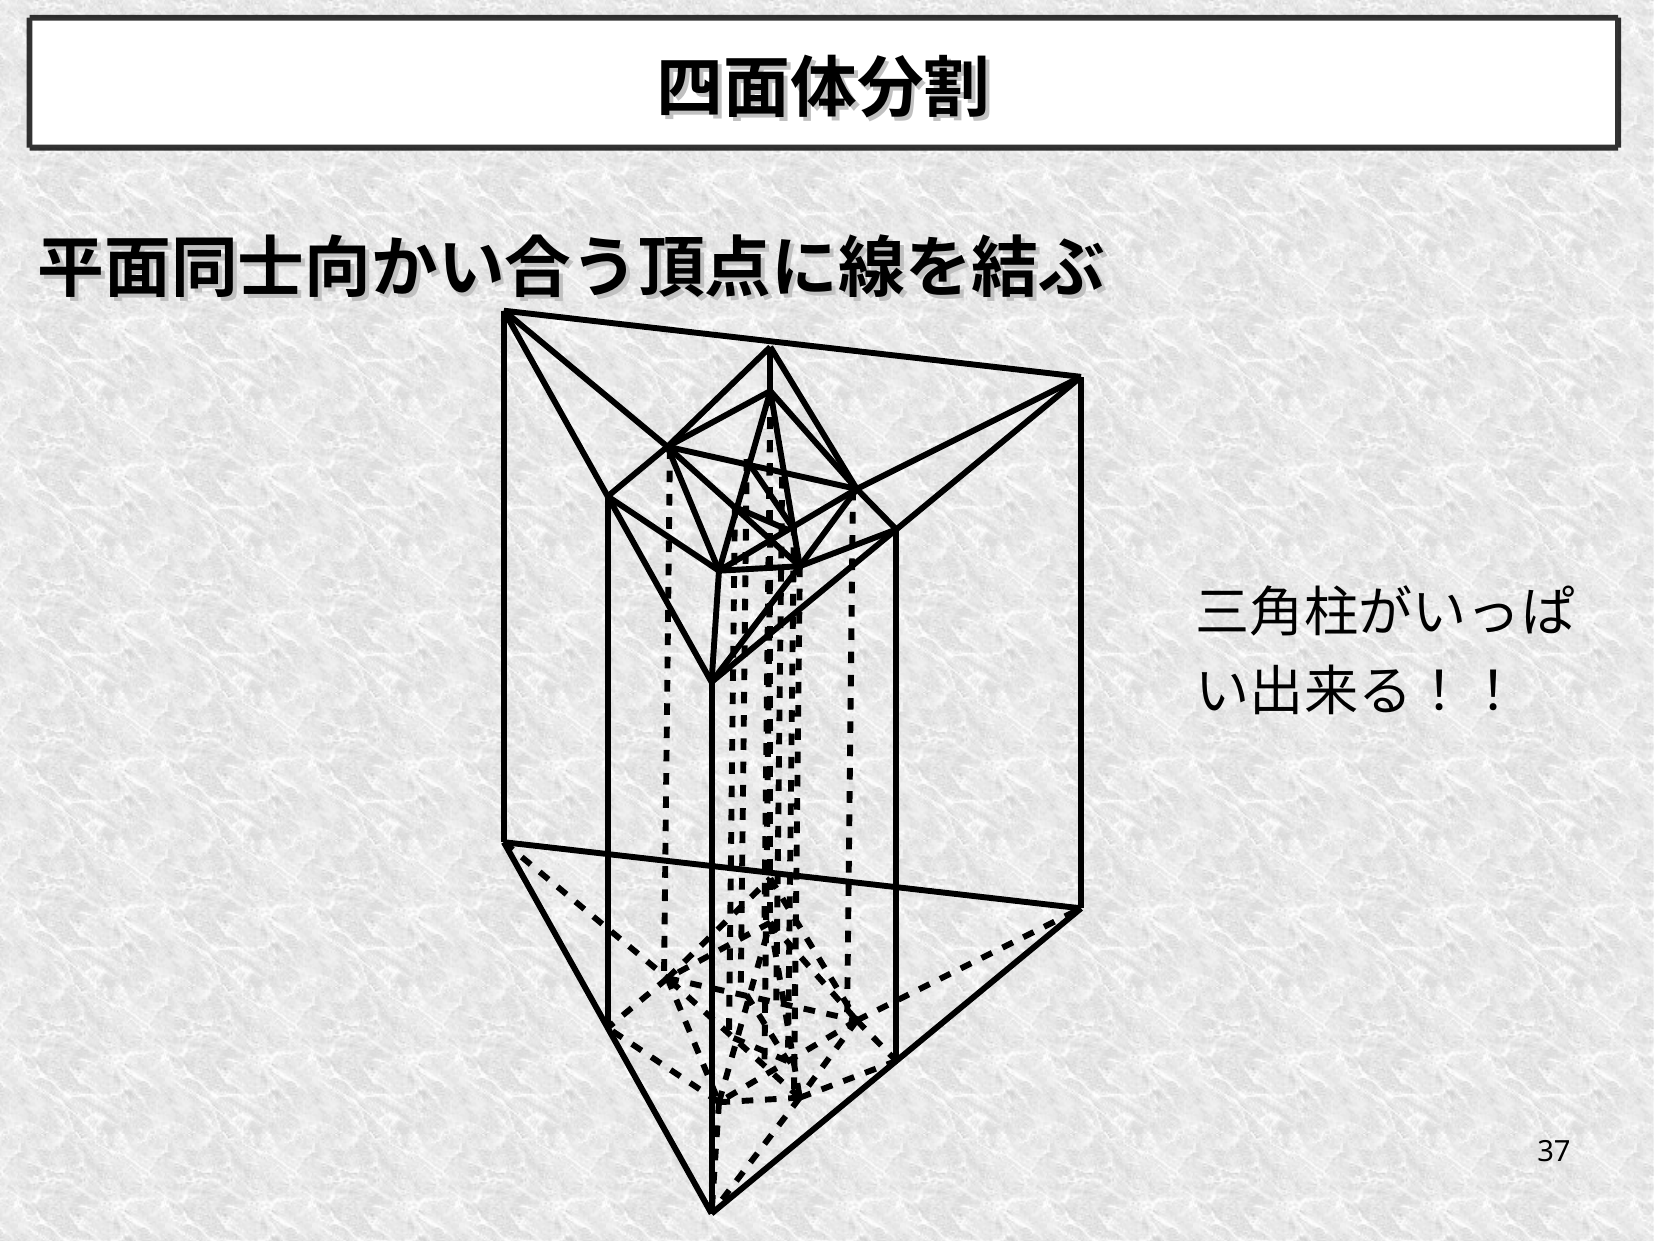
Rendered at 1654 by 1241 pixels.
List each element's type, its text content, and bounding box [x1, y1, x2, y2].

text_box 平面同士向かい合う頂点に線を結ぶ [22, 206, 1209, 302]
text_box 三角柱がいっぱい出来る！！ [1181, 561, 1595, 706]
picture [0, 0, 1654, 1241]
text_box 四面体分割 [29, 17, 1619, 148]
